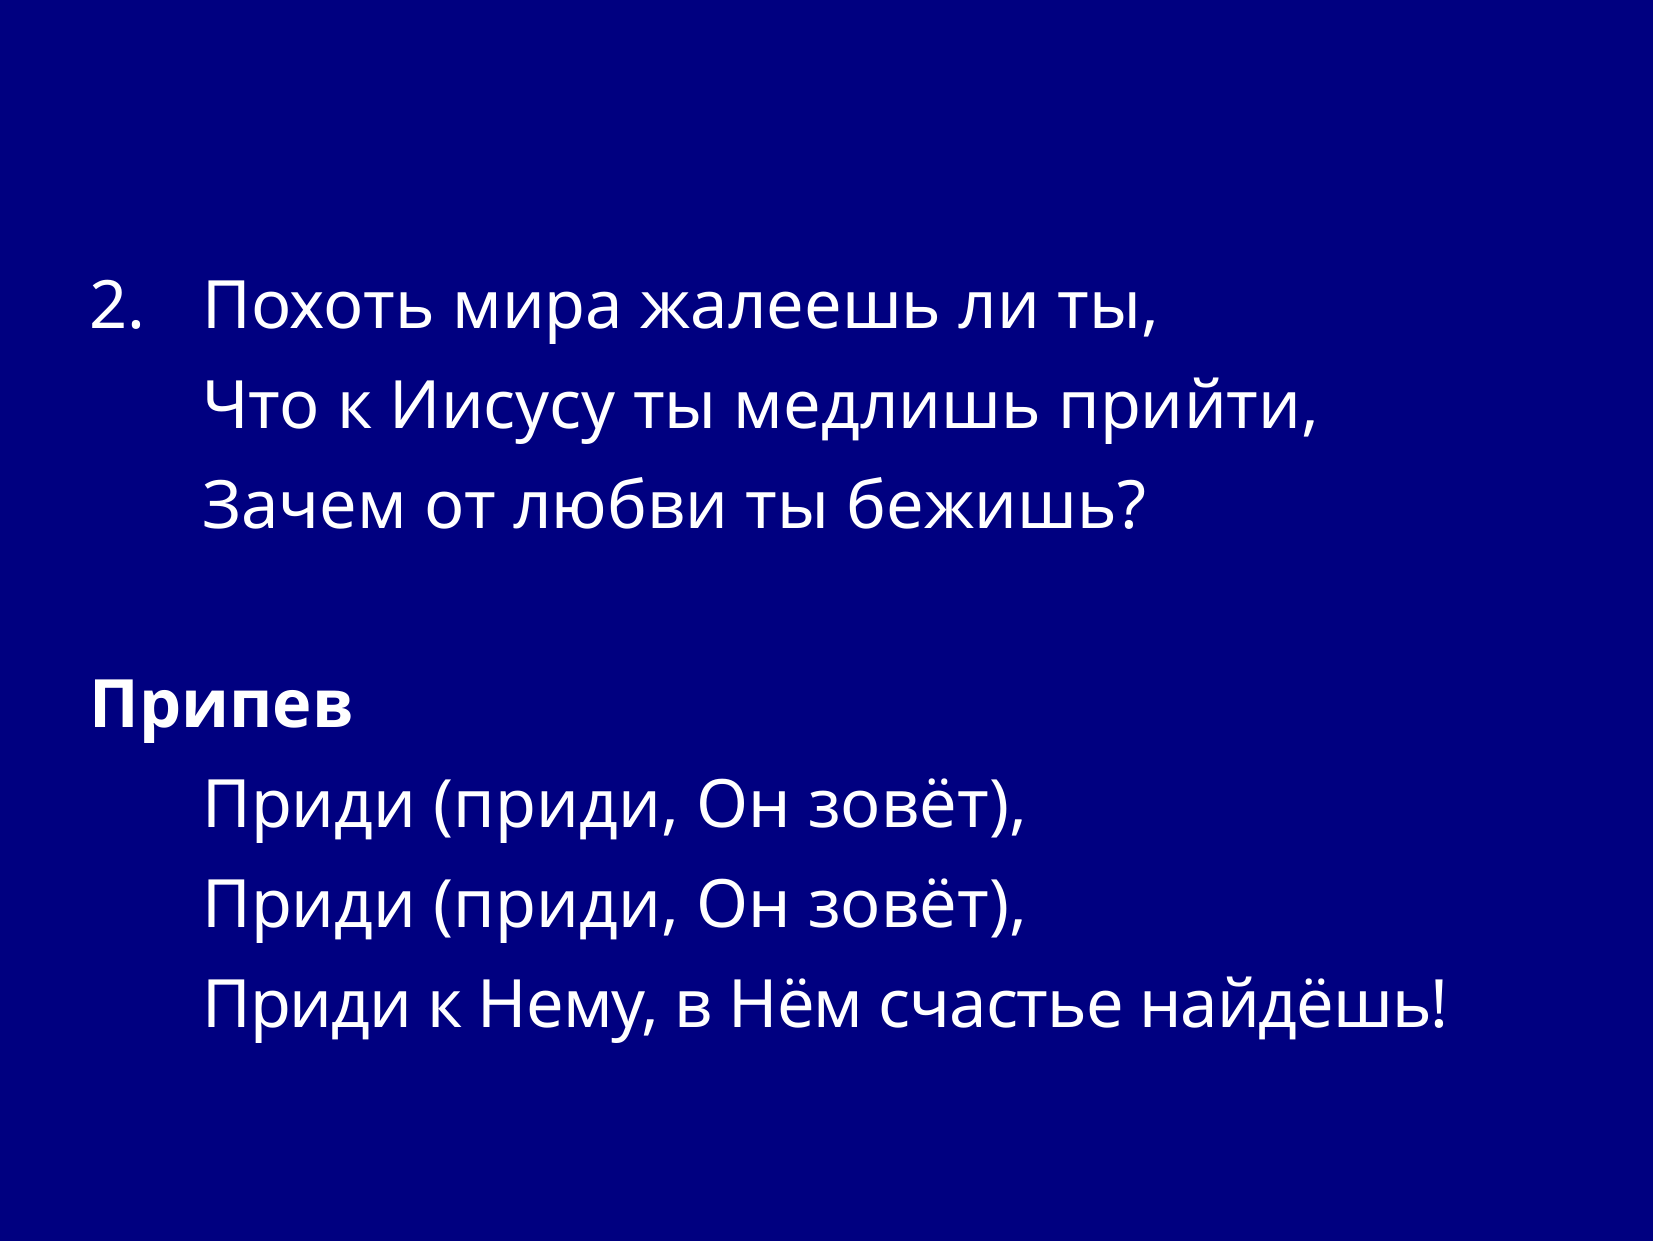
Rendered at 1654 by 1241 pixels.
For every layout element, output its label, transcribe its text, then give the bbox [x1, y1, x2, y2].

text_box 2. Похоть мира жалеешь ли ты, Что к Иисусу ты медлишь прийти, Зачем от любви ты бежишь? Припев Приди (приди, Он зовёт), Приди (приди, Он зовёт), Приди к Нему, в Нём счастье найдёшь! [75, 150, 1653, 1163]
